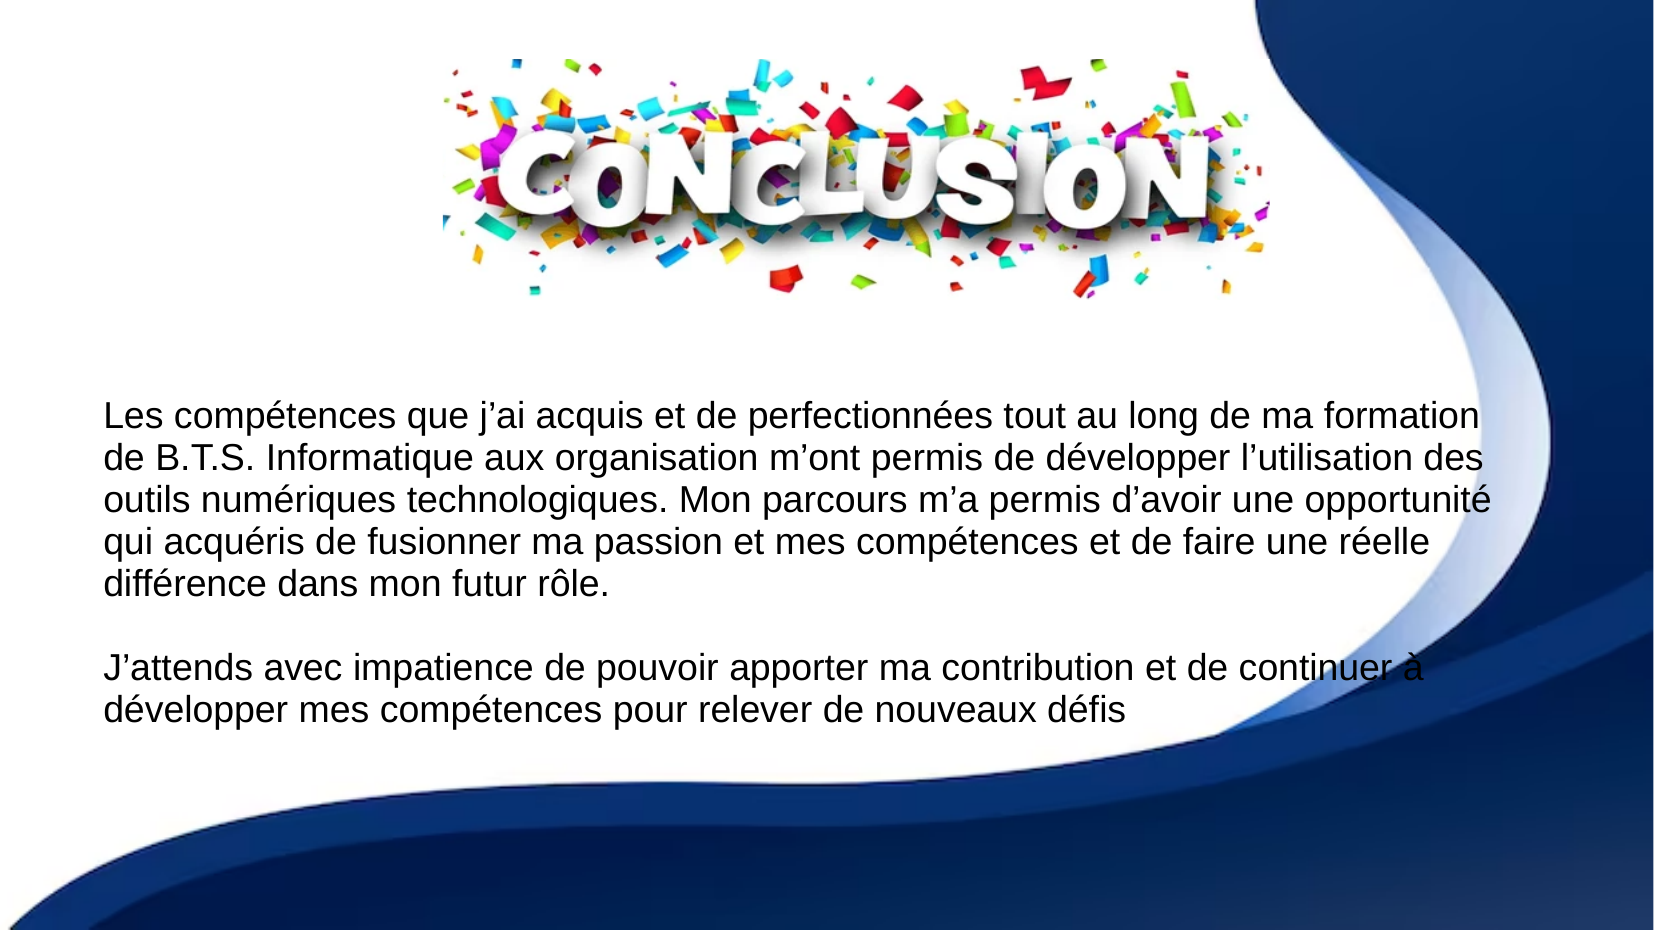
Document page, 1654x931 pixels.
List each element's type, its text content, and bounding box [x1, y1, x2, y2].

text_box Les compétences que j’ai acquis et de perfectionnées tout au long de ma formation de B.T.S. Informatique aux organisation m’ont permis de développer l’utilisation des outils numériques technologiques. Mon parcours m’a permis d’avoir une opportunité qui acquéris de fusionner ma passion et mes compétences et de faire une réelle différence dans mon futur rôle. J’attends avec impatience de pouvoir apporter ma contribution et de continuer à développer mes compétences pour relever de nouveaux défis [88, 387, 1536, 739]
picture [0, 0, 1654, 930]
